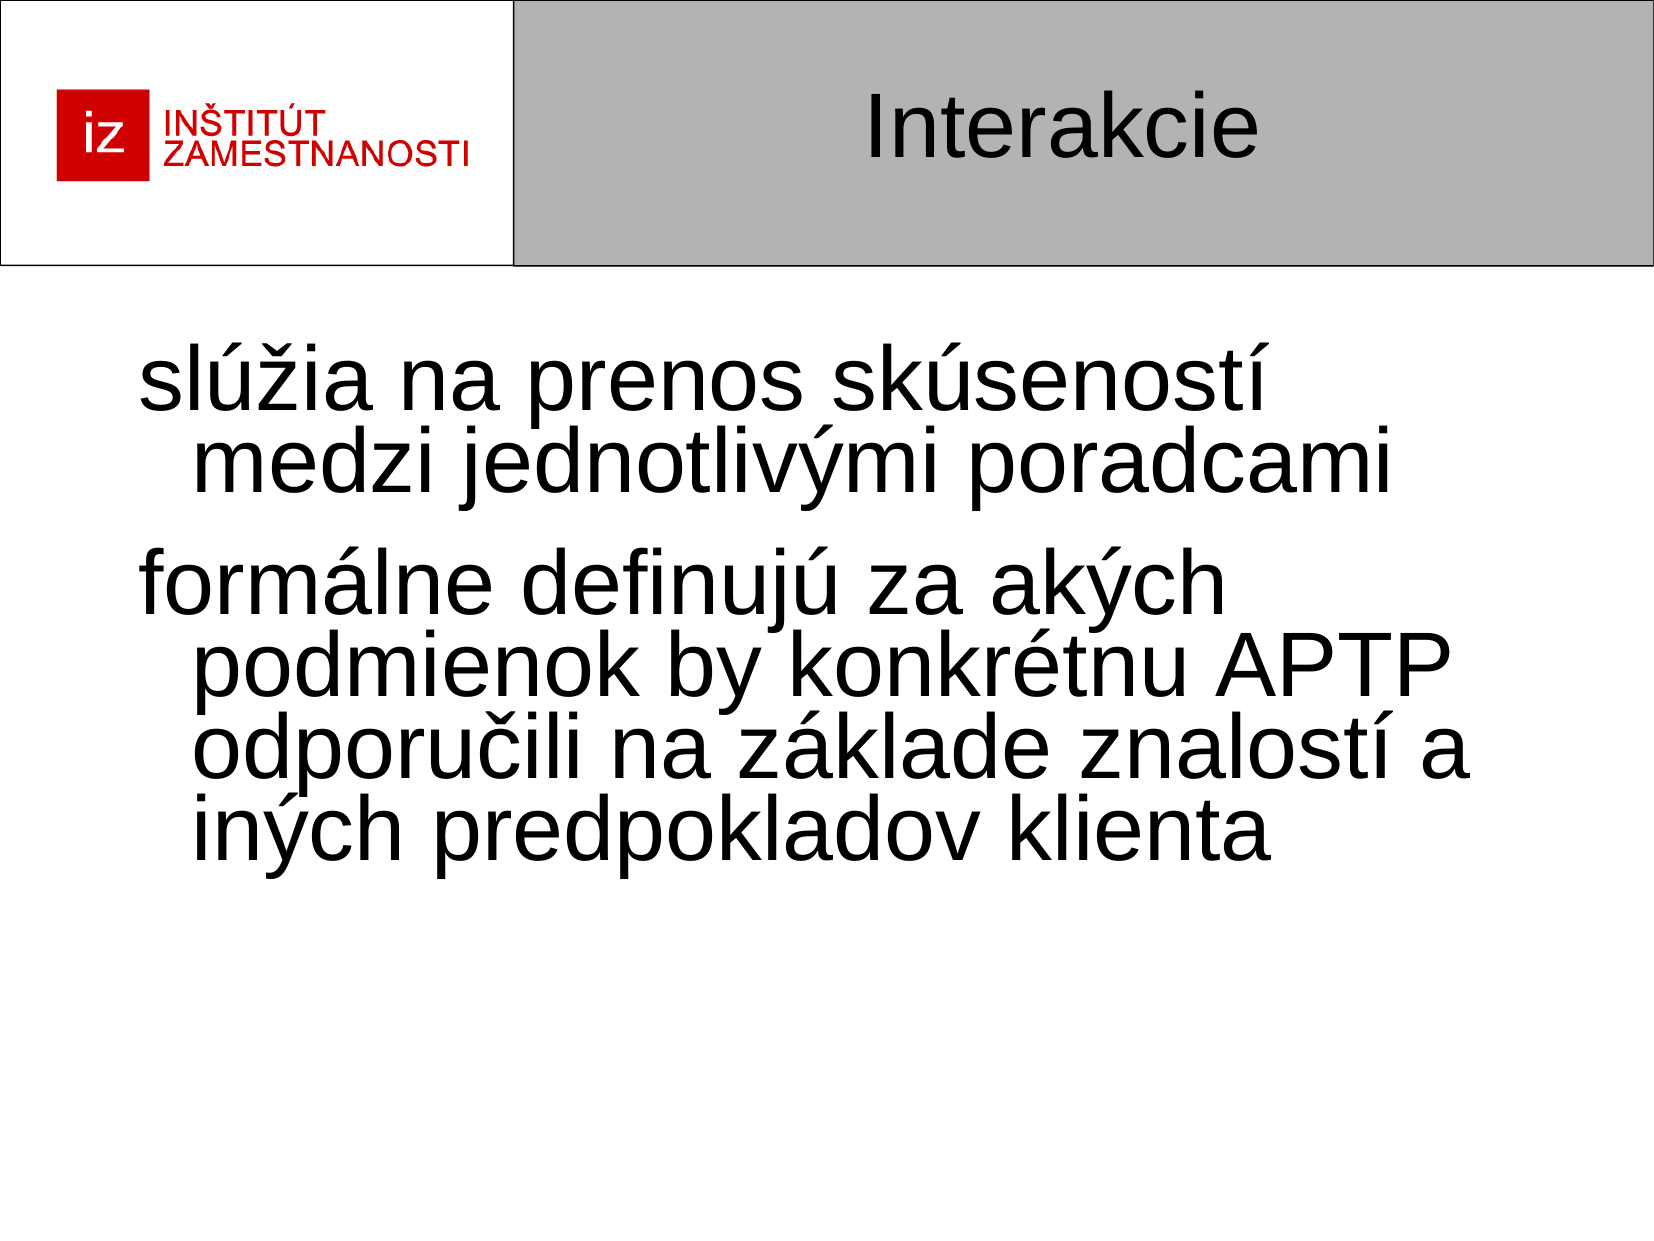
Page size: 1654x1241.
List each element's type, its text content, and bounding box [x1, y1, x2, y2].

list slúžia na prenos skúseností medzi jednotlivými poradcami formálne definujú za akých podmienok by konkrétnu APTP odporučili na základe znalostí a iných predpokladov klienta [121, 344, 1533, 1112]
title Interakcie [561, 37, 1565, 229]
picture [5, 8, 512, 257]
